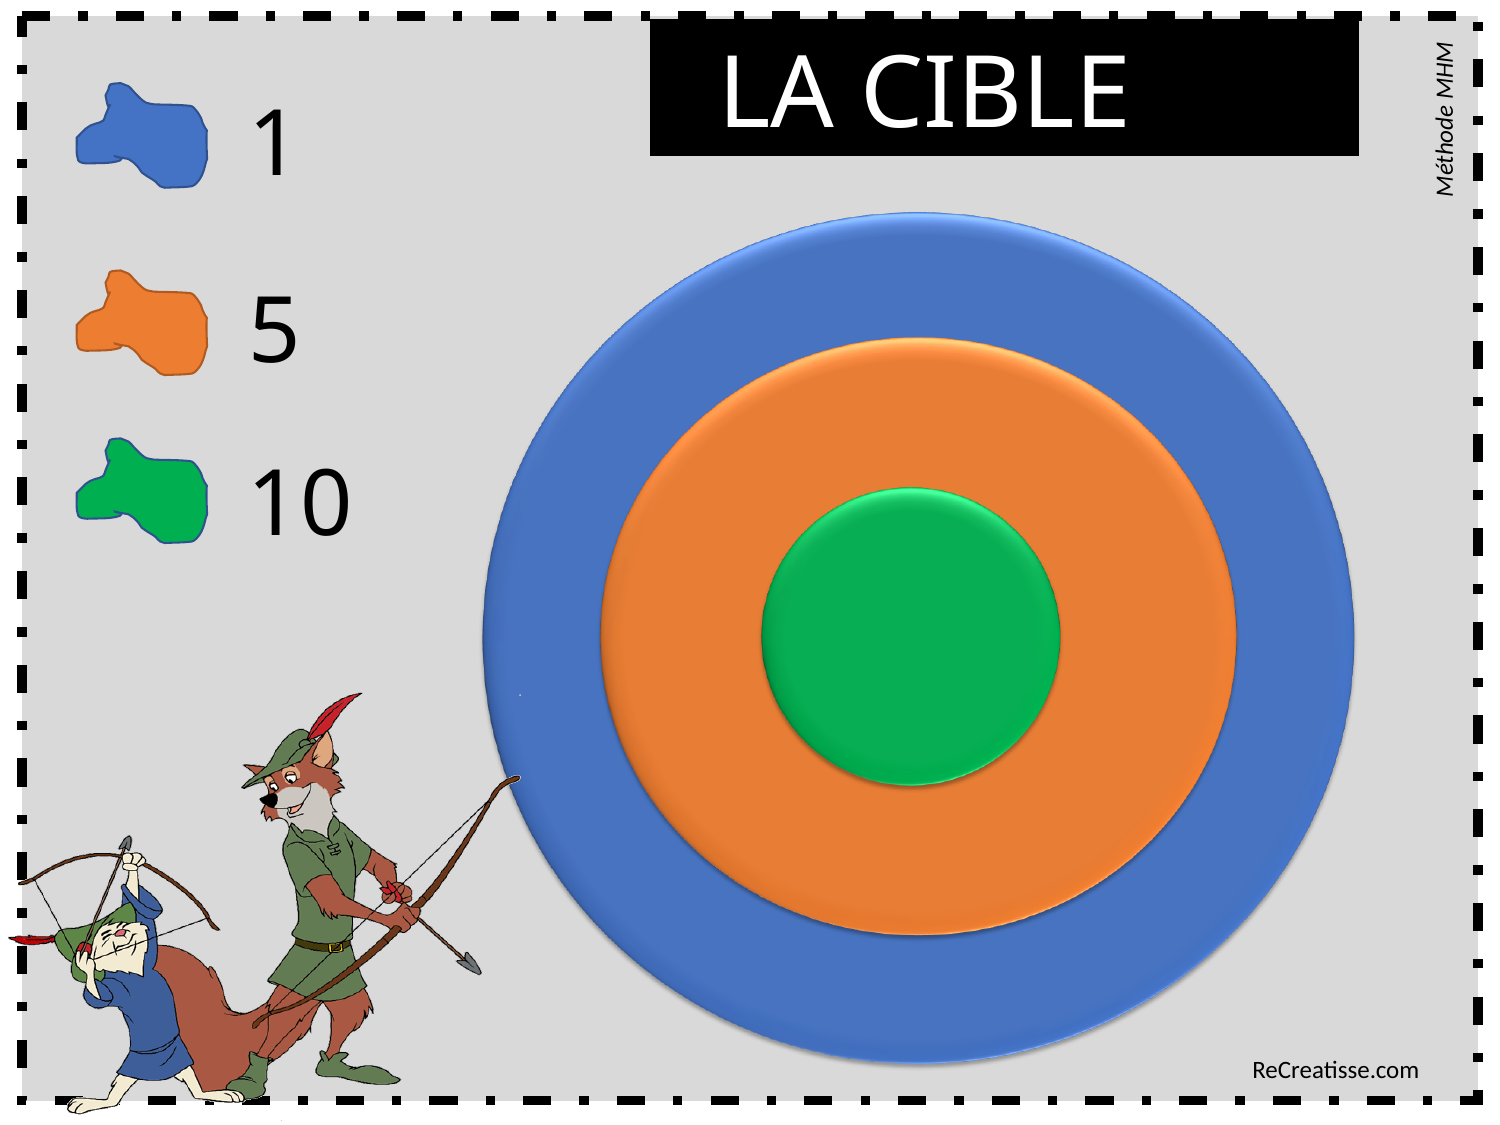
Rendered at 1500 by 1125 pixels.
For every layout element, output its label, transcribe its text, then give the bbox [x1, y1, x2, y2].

text_box 5 [233, 263, 316, 388]
text_box 10 [233, 436, 368, 561]
text_box [22, 16, 1478, 1101]
text_box ReCreatisse.com [1237, 1046, 1435, 1092]
text_box Méthode MHM [1420, 27, 1465, 212]
text_box LA CIBLE [651, 20, 1358, 155]
text_box 1 [233, 76, 316, 201]
picture [0, 208, 1361, 1121]
